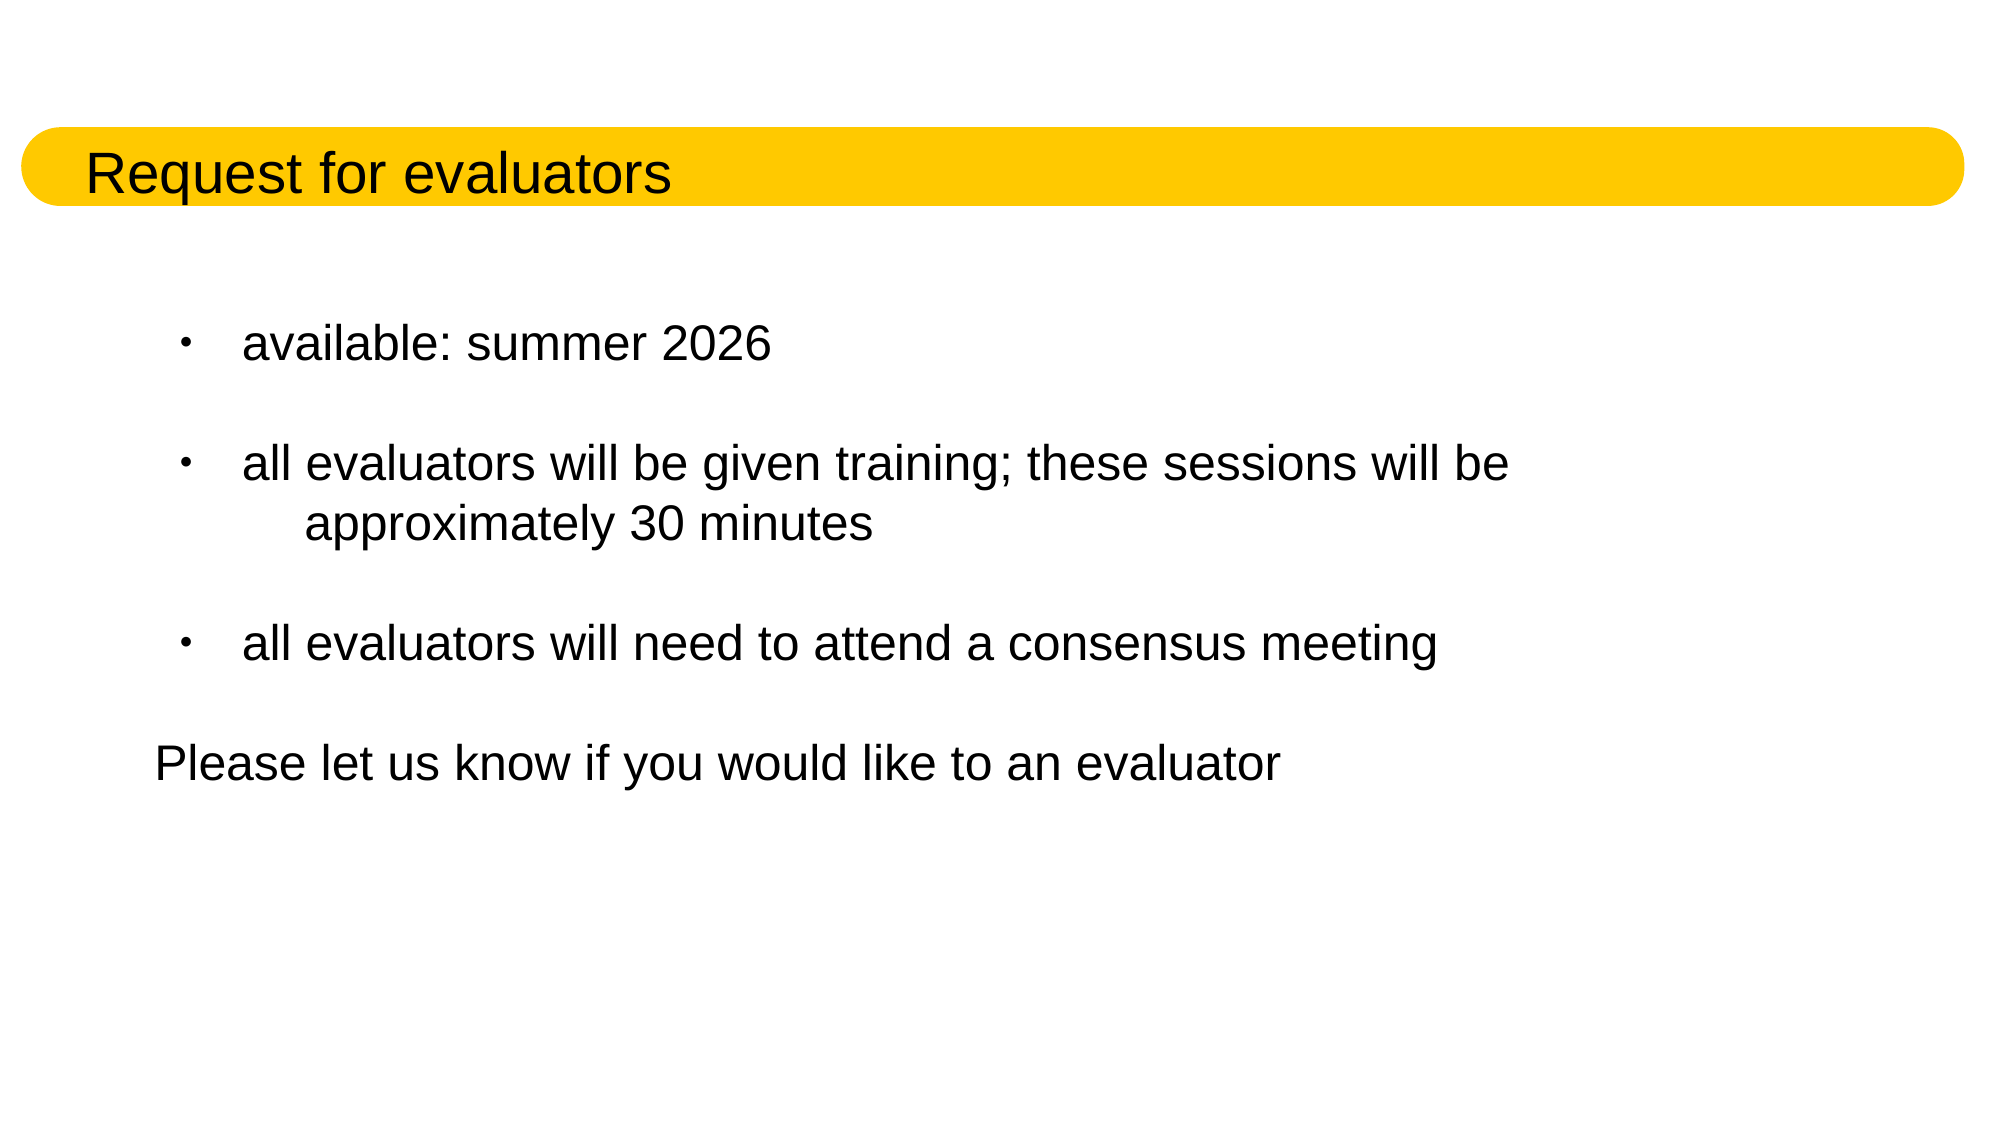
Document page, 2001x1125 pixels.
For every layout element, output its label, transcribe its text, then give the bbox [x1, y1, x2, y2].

title Request for evaluators [65, 115, 1638, 254]
text_box available: summer 2026 all evaluators will be given training; these sessions will be approximately 30 minutes all evaluators will need to attend a consensus meeting Please let us know if you would like to an evaluator [139, 295, 1783, 1024]
